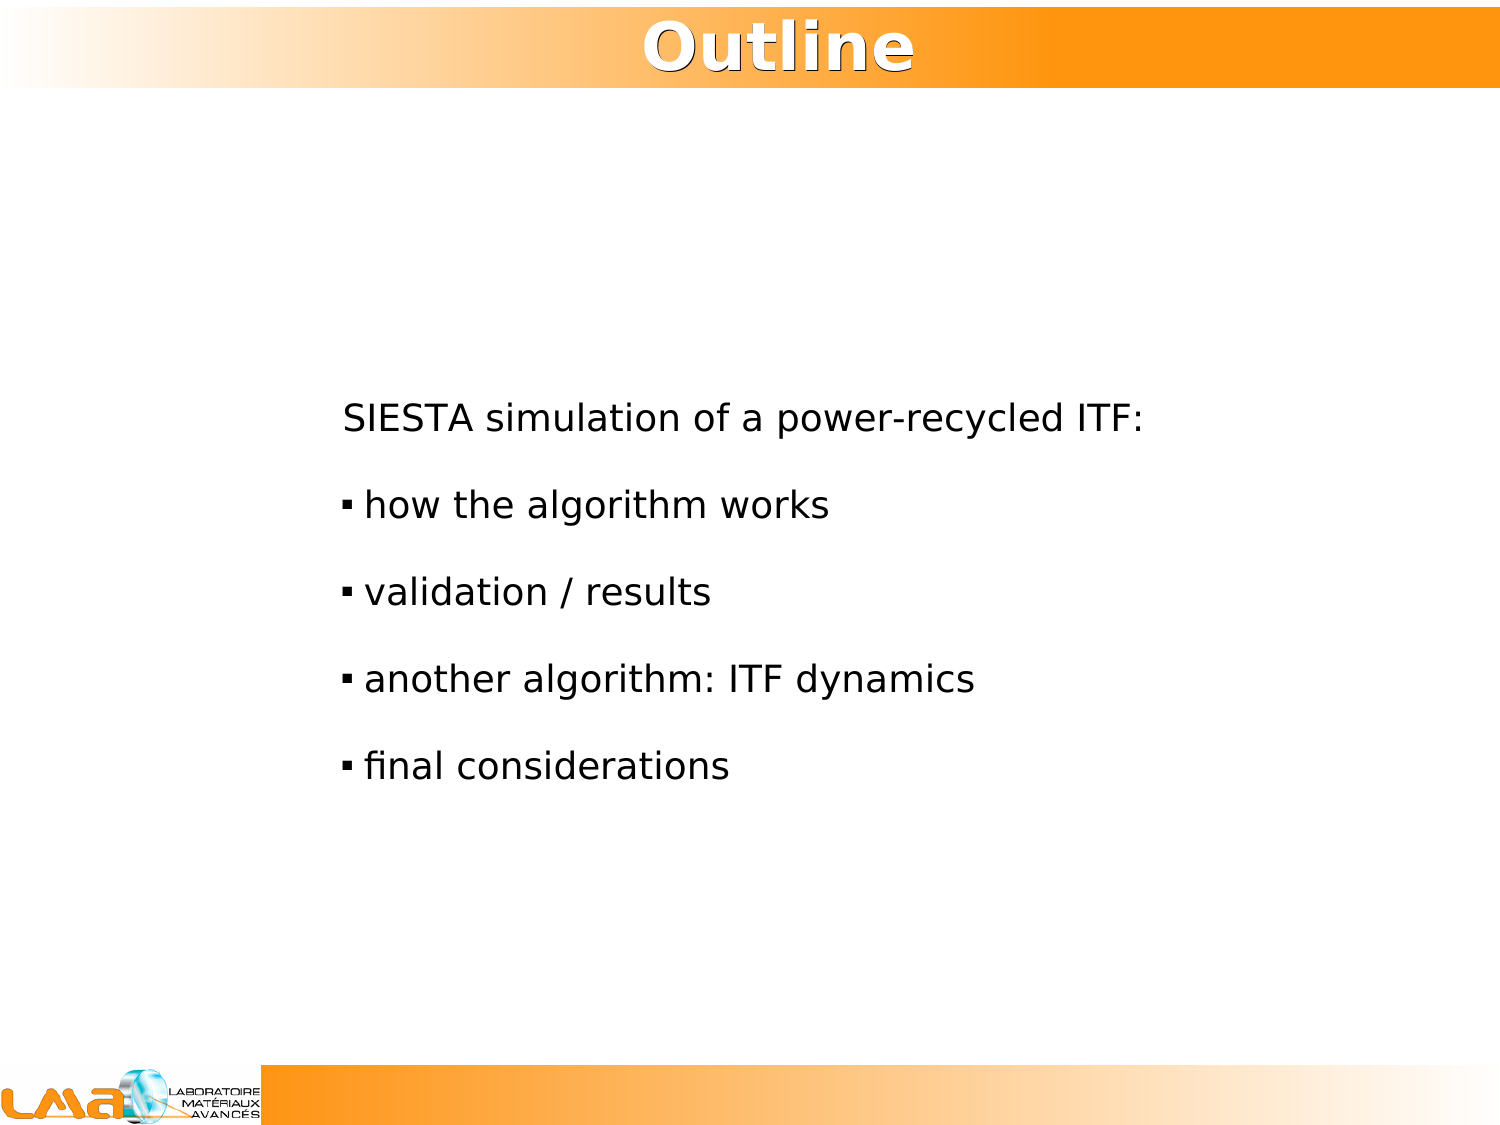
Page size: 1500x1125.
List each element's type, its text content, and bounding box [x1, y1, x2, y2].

picture [0, 1065, 261, 1125]
text_box SIESTA simulation of a power-recycled ITF: how the algorithm works validation / results another algorithm: ITF dynamics final considerations [336, 346, 1164, 753]
title Outline [0, 7, 1500, 88]
